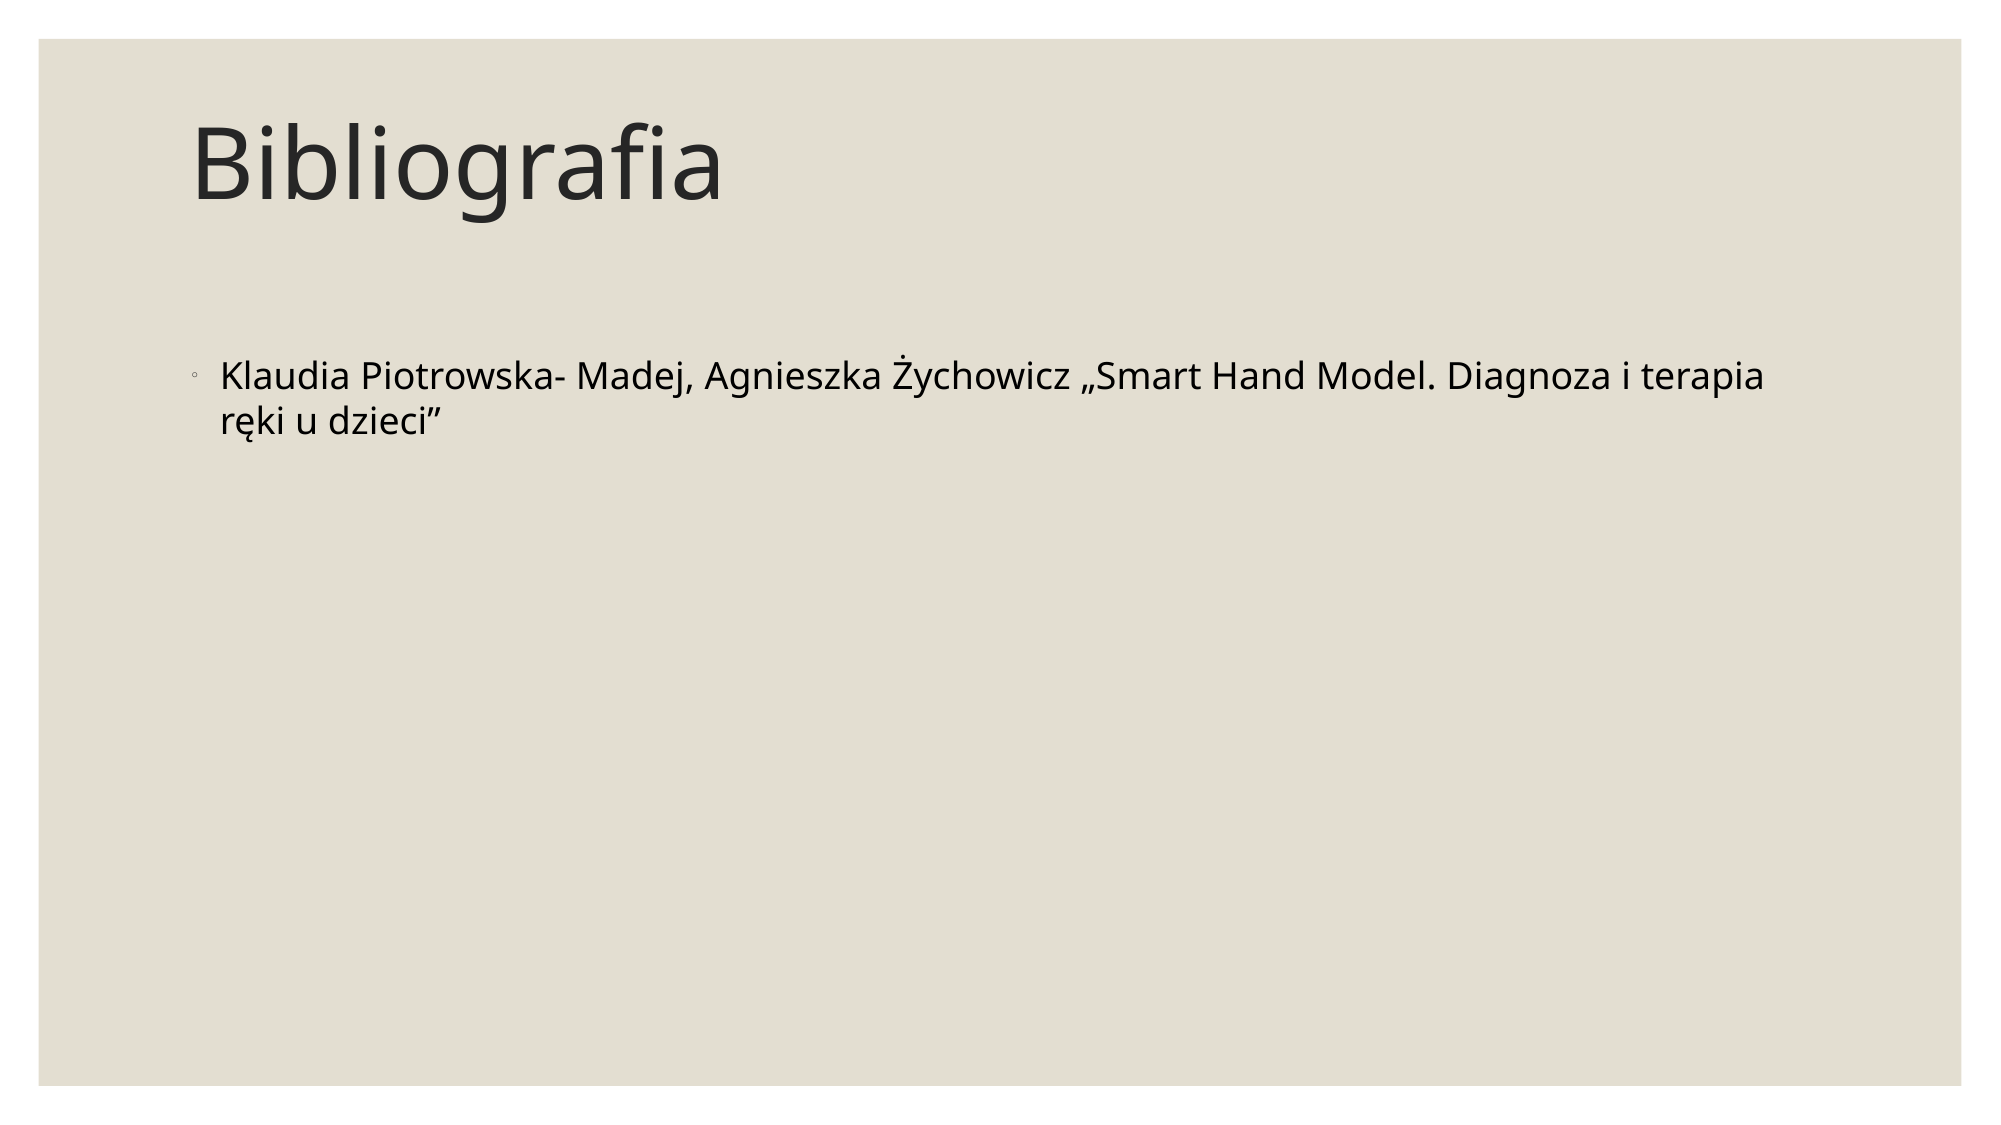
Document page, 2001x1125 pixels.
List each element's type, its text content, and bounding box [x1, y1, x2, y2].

list Klaudia Piotrowska- Madej, Agnieszka Żychowicz „Smart Hand Model. Diagnoza i terapia ręki u dzieci” [174, 345, 1825, 990]
title Bibliografia [174, 105, 1825, 331]
